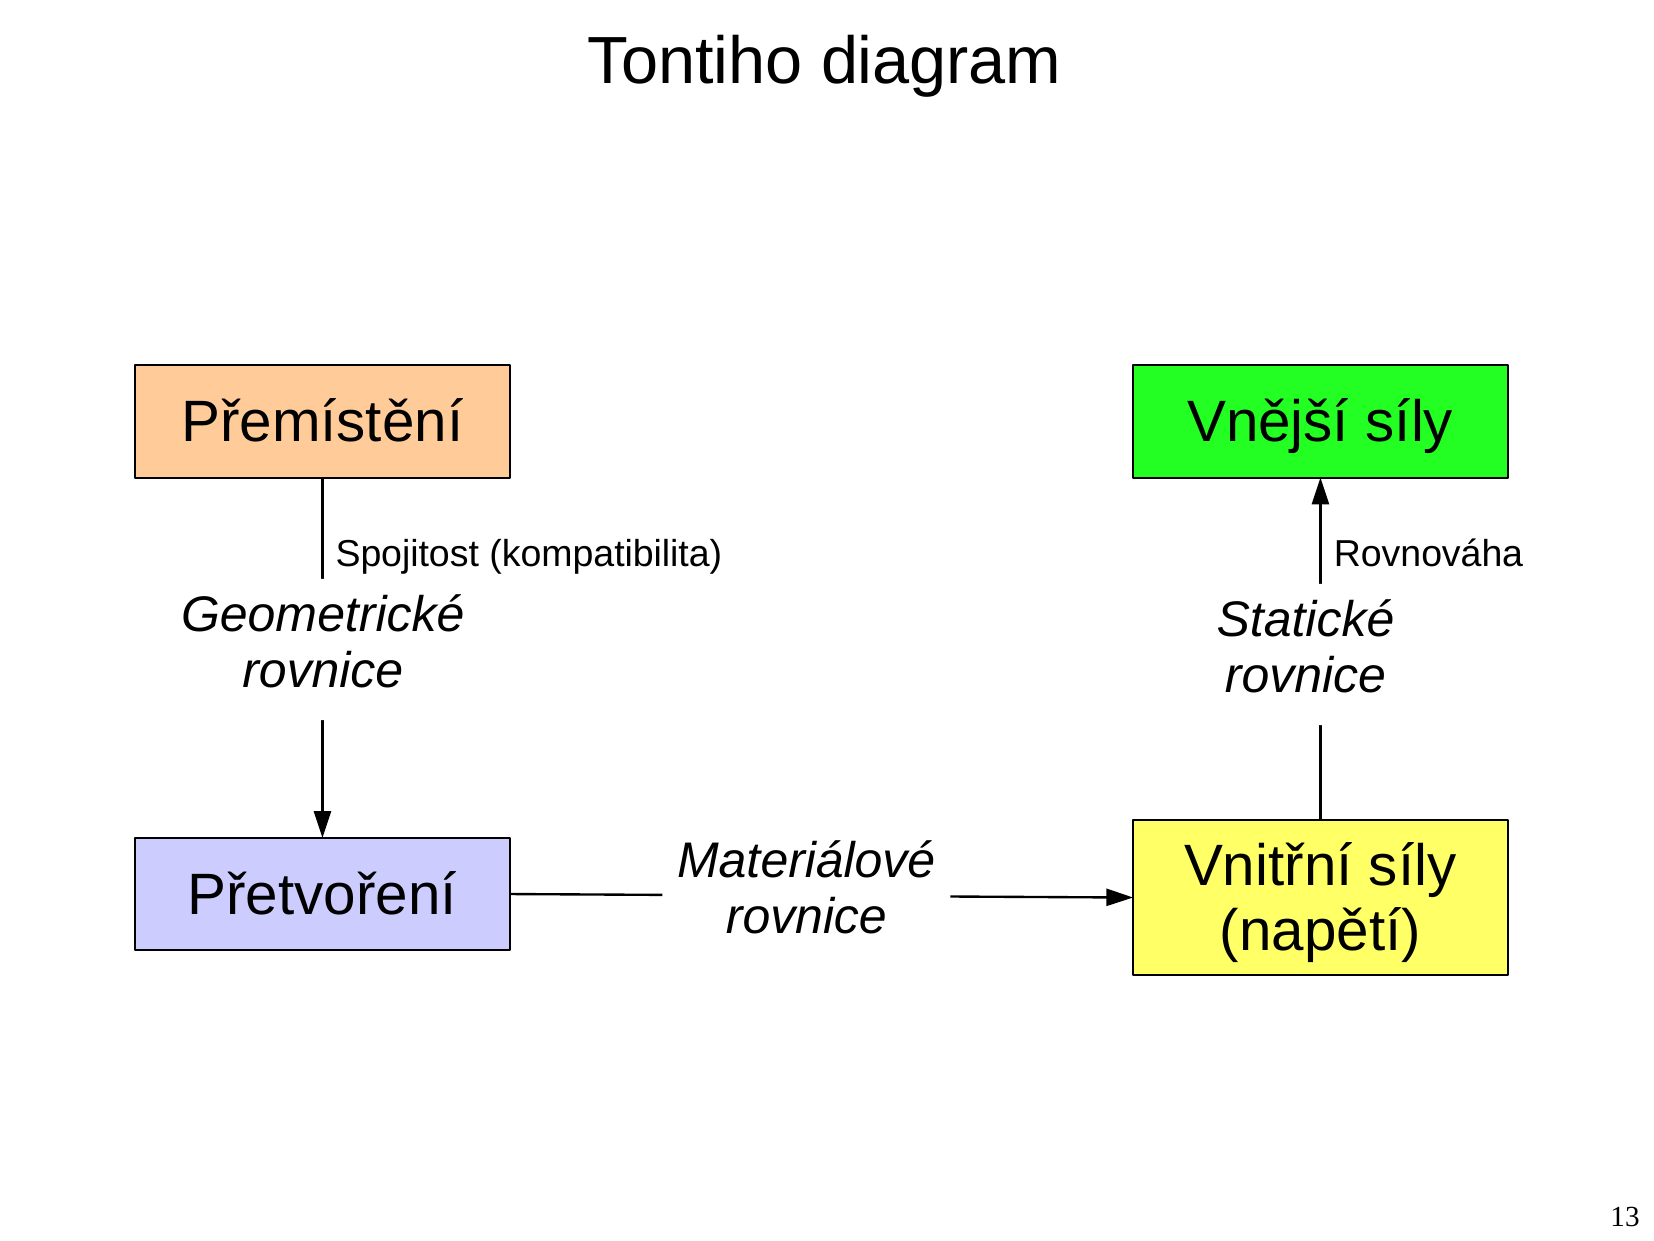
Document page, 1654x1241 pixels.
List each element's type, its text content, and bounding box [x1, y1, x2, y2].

text_box Rovnováha [1319, 525, 1537, 587]
text_box Vnitřní síly (napětí) [1132, 820, 1508, 976]
text_box Přemístění [134, 365, 510, 478]
text_box Přetvoření [134, 837, 510, 951]
text_box Geometrické rovnice [166, 578, 479, 721]
title Tontiho diagram [37, 8, 1613, 113]
text_box Spojitost (kompatibilita) [320, 525, 737, 587]
text_box Materiálové rovnice [662, 825, 949, 967]
text_box Vnější síly [1132, 365, 1508, 478]
text_box Statické rovnice [1201, 583, 1409, 726]
